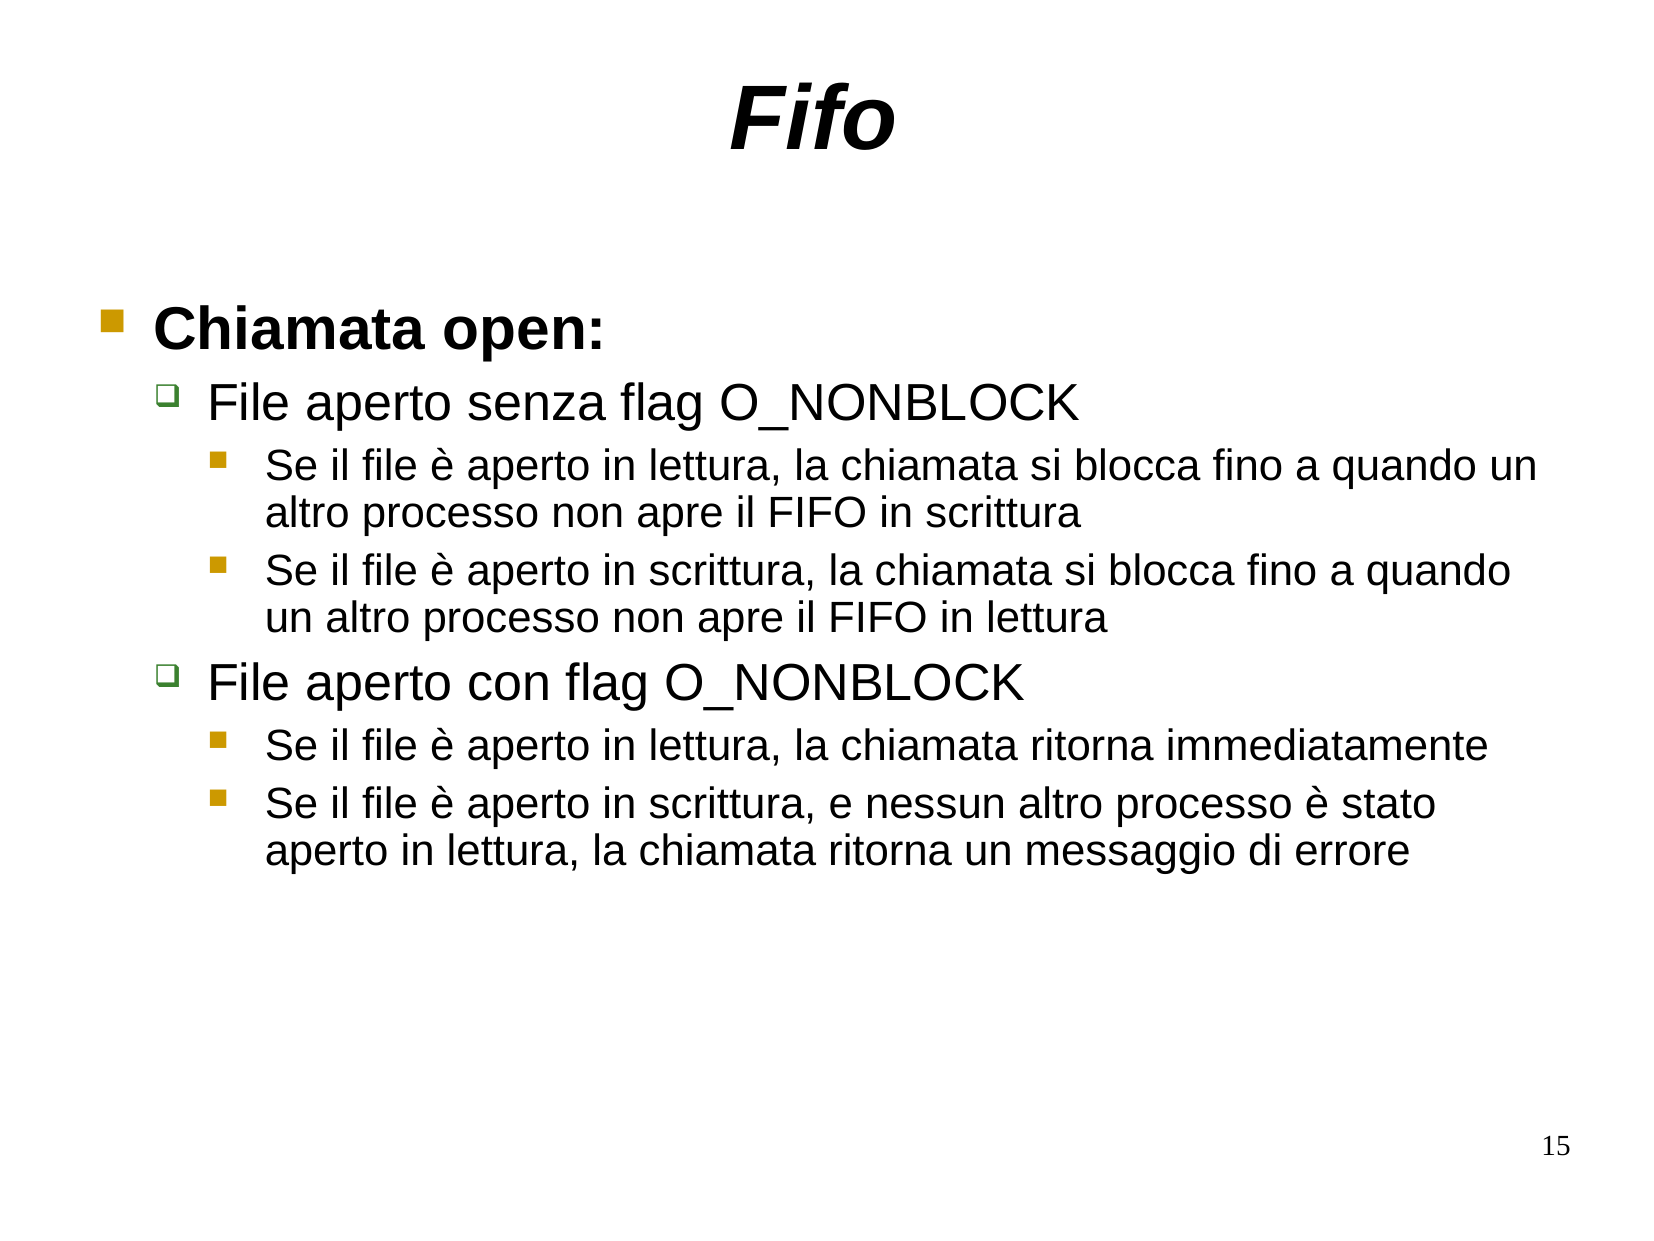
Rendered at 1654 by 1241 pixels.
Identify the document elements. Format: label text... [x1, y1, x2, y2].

title Fifo [82, 50, 1571, 257]
list Chiamata open: File aperto senza flag O_NONBLOCK Se il file è aperto in lettura, la chiamata si blocca fino a quando un altro processo non apre il FIFO in scrittura Se il file è aperto in scrittura, la chiamata si blocca fino a quando un altro processo non apre il FIFO in lettura File aperto con flag O_NONBLOCK Se il file è aperto in lettura, la chiamata ritorna immediatamente Se il file è aperto in scrittura, e nessun altro processo è stato aperto in lettura, la chiamata ritorna un messaggio di errore [82, 289, 1571, 1112]
